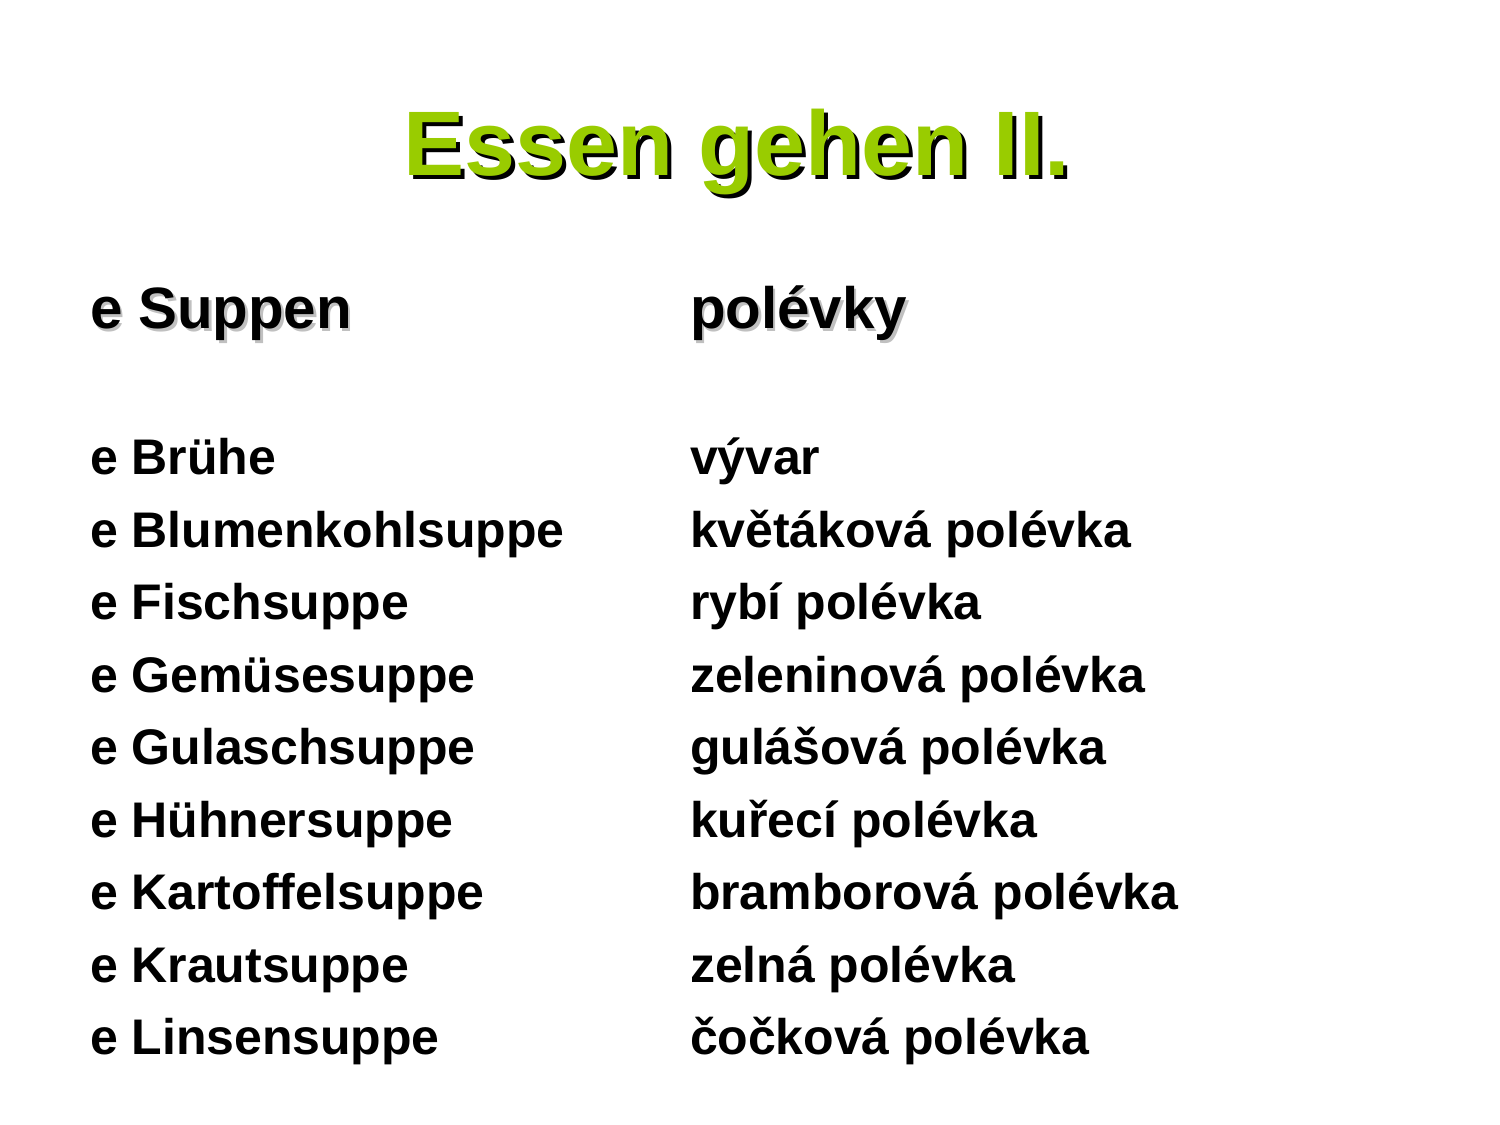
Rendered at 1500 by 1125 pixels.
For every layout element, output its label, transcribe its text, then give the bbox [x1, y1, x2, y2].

list e Suppen polévky e Brühe vývar e Blumenkohlsuppe květáková polévka e Fischsuppe rybí polévka e Gemüsesuppe zeleninová polévka e Gulaschsuppe gulášová polévka e Hühnersuppe kuřecí polévka e Kartoffelsuppe bramborová polévka e Krautsuppe zelná polévka e Linsensuppe čočková polévka [75, 262, 1426, 1125]
title Essen gehen II. [75, 45, 1426, 233]
